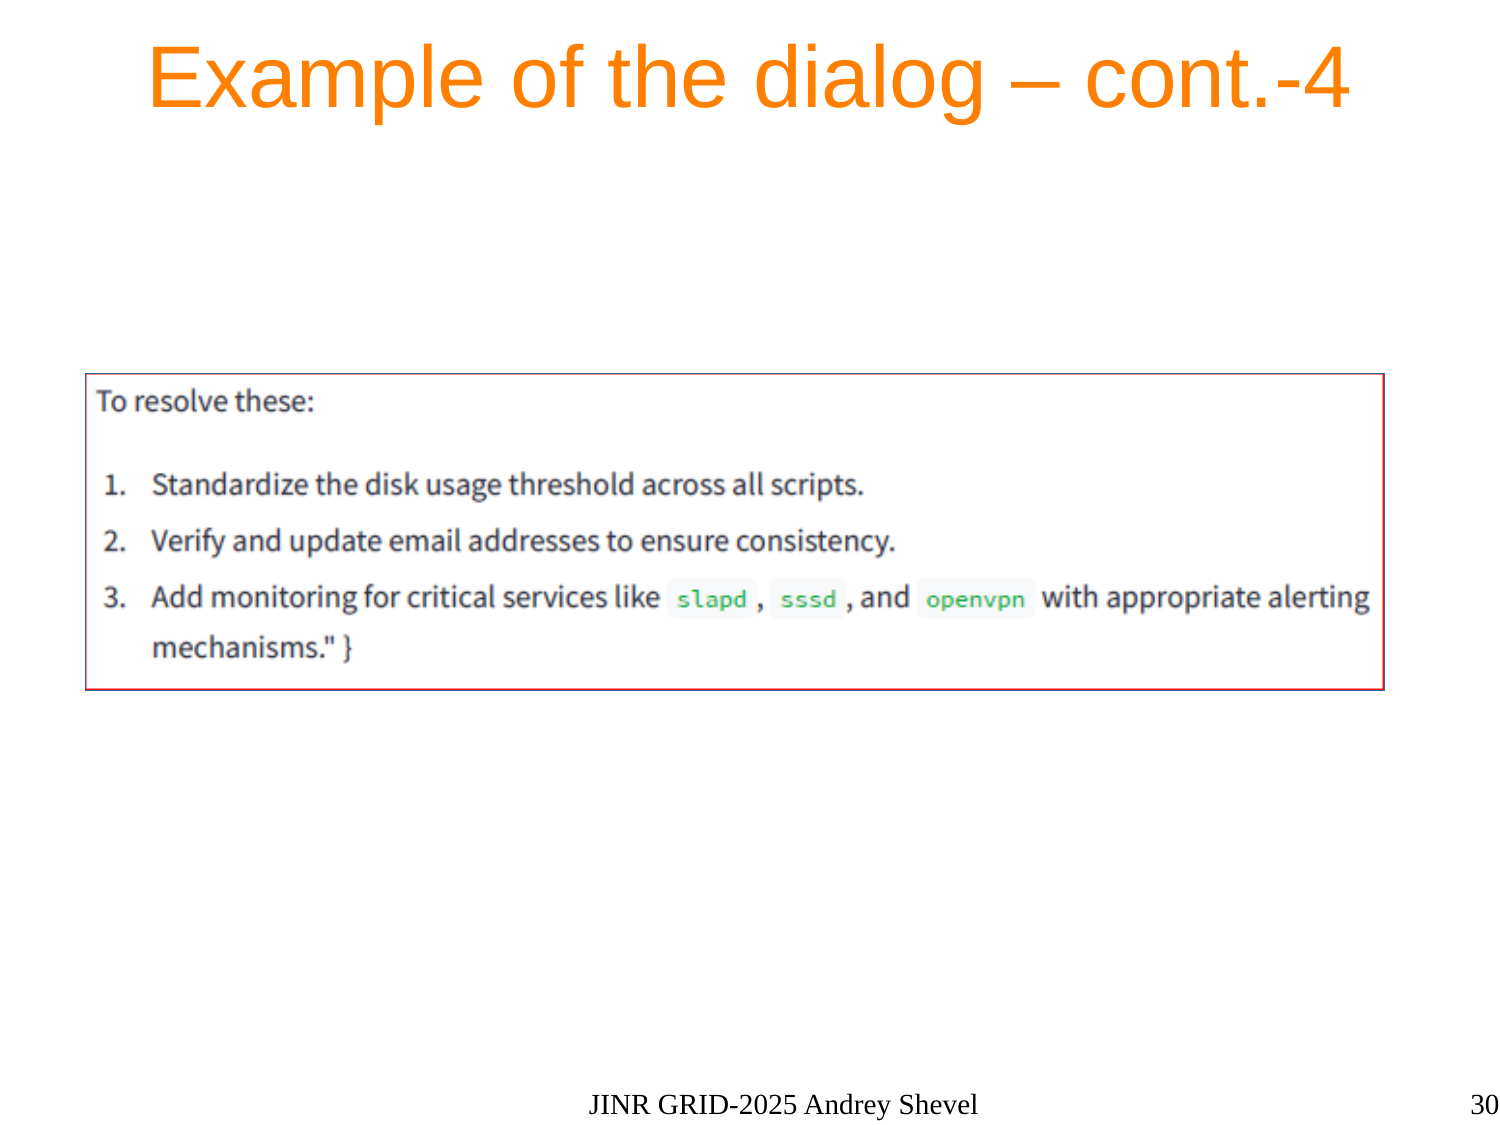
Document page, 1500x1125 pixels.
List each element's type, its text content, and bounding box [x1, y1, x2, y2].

picture [85, 373, 1385, 691]
title Example of the dialog – cont.-4 [75, 3, 1425, 150]
